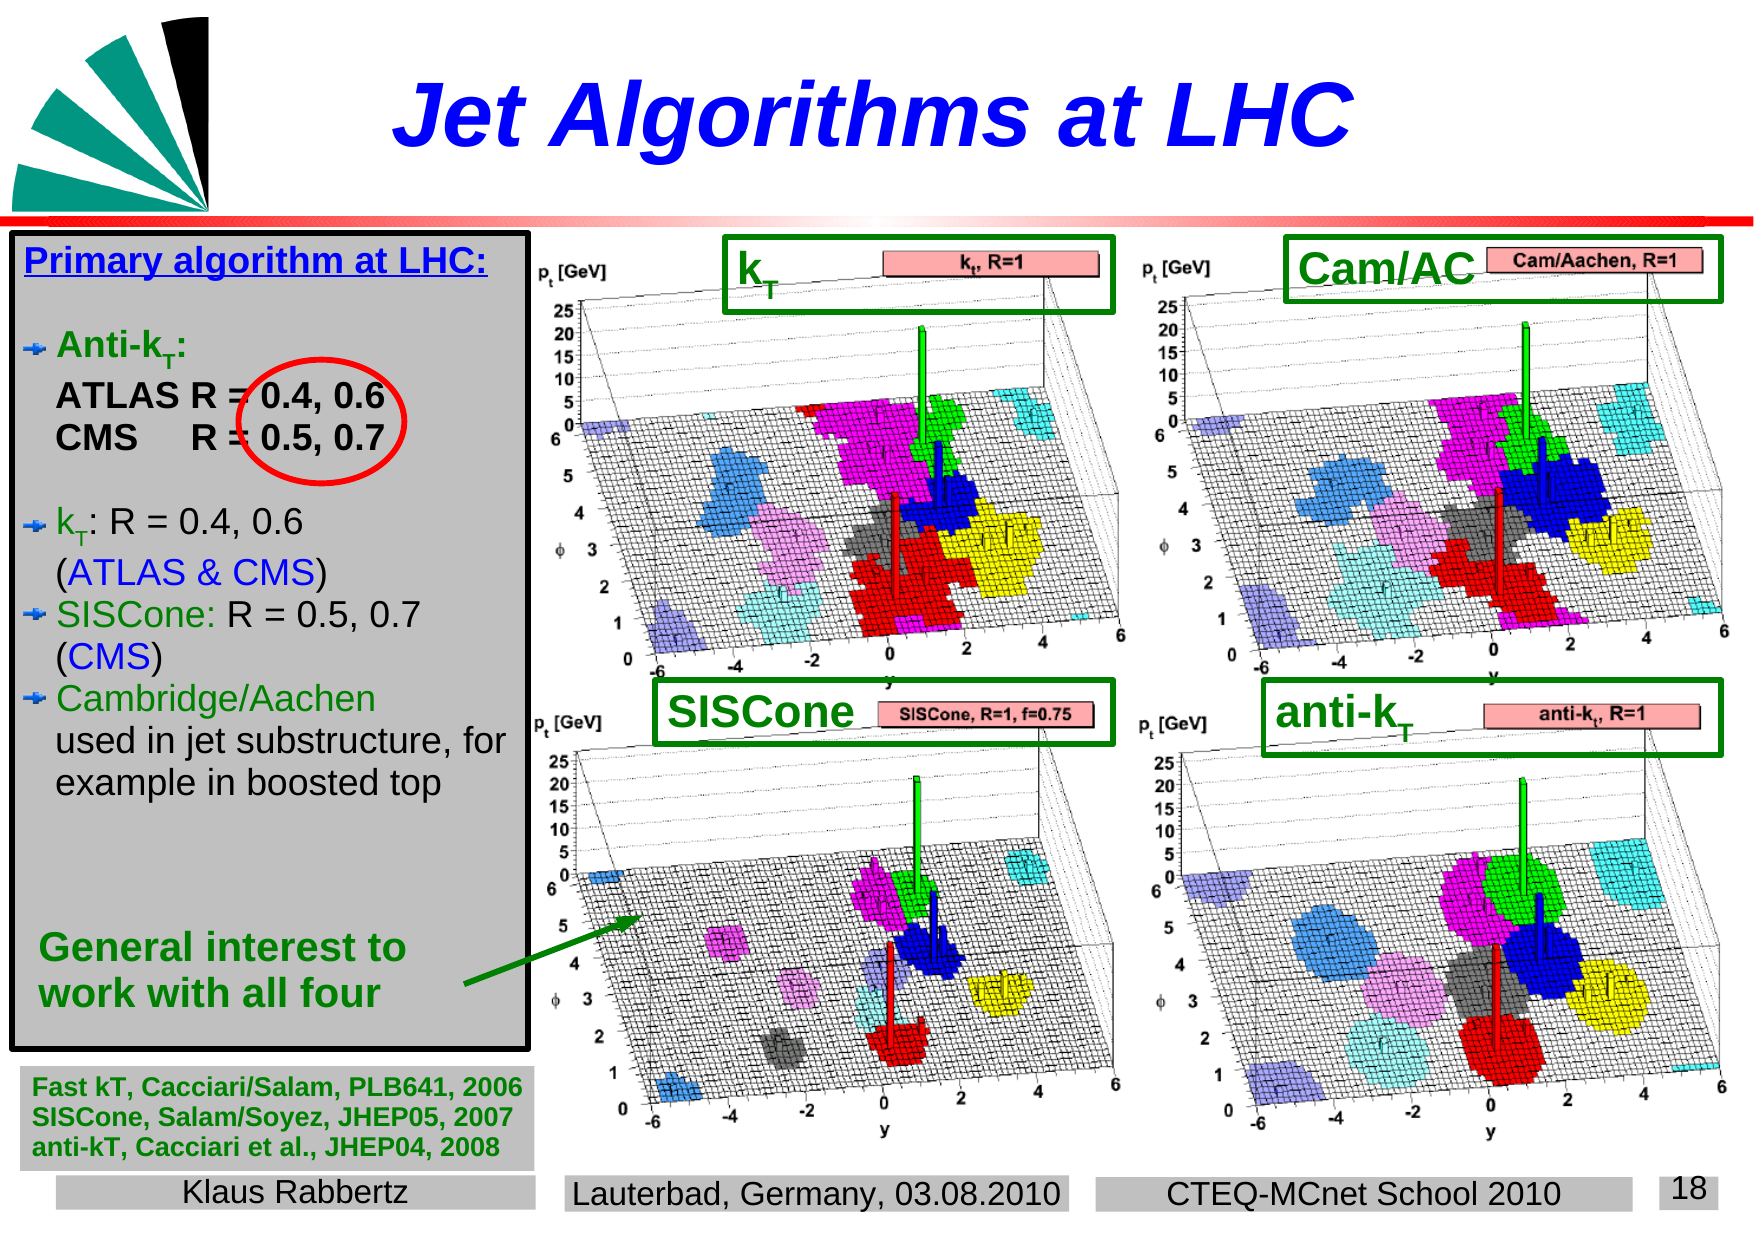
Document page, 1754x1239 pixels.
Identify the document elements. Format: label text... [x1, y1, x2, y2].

text_box anti-kT [1263, 680, 1722, 756]
text_box Fast kT, Cacciari/Salam, PLB641, 2006 SISCone, Salam/Soyez, JHEP05, 2007 anti-kT, Cacciari et al., JHEP04, 2008 [20, 1066, 535, 1171]
picture [526, 699, 1739, 1151]
title Jet Algorithms at LHC [220, 16, 1525, 213]
picture [531, 240, 1739, 696]
text_box Cam/AC [1286, 237, 1722, 302]
text_box General interest to work with all four [26, 917, 420, 1025]
text_box kT [724, 237, 1114, 313]
text_box SISCone [655, 680, 1114, 745]
picture [12, 17, 209, 214]
text_box Primary algorithm at LHC: Anti-kT: ATLAS R = 0.4, 0.6 CMS R = 0.5, 0.7 kT: R = 0.4, 0.6 (ATLAS & CMS) SISCone: R = 0.5, 0.7 (CMS) Cambridge/Aachen used in jet substructure, for example in boosted top [11, 233, 529, 1049]
